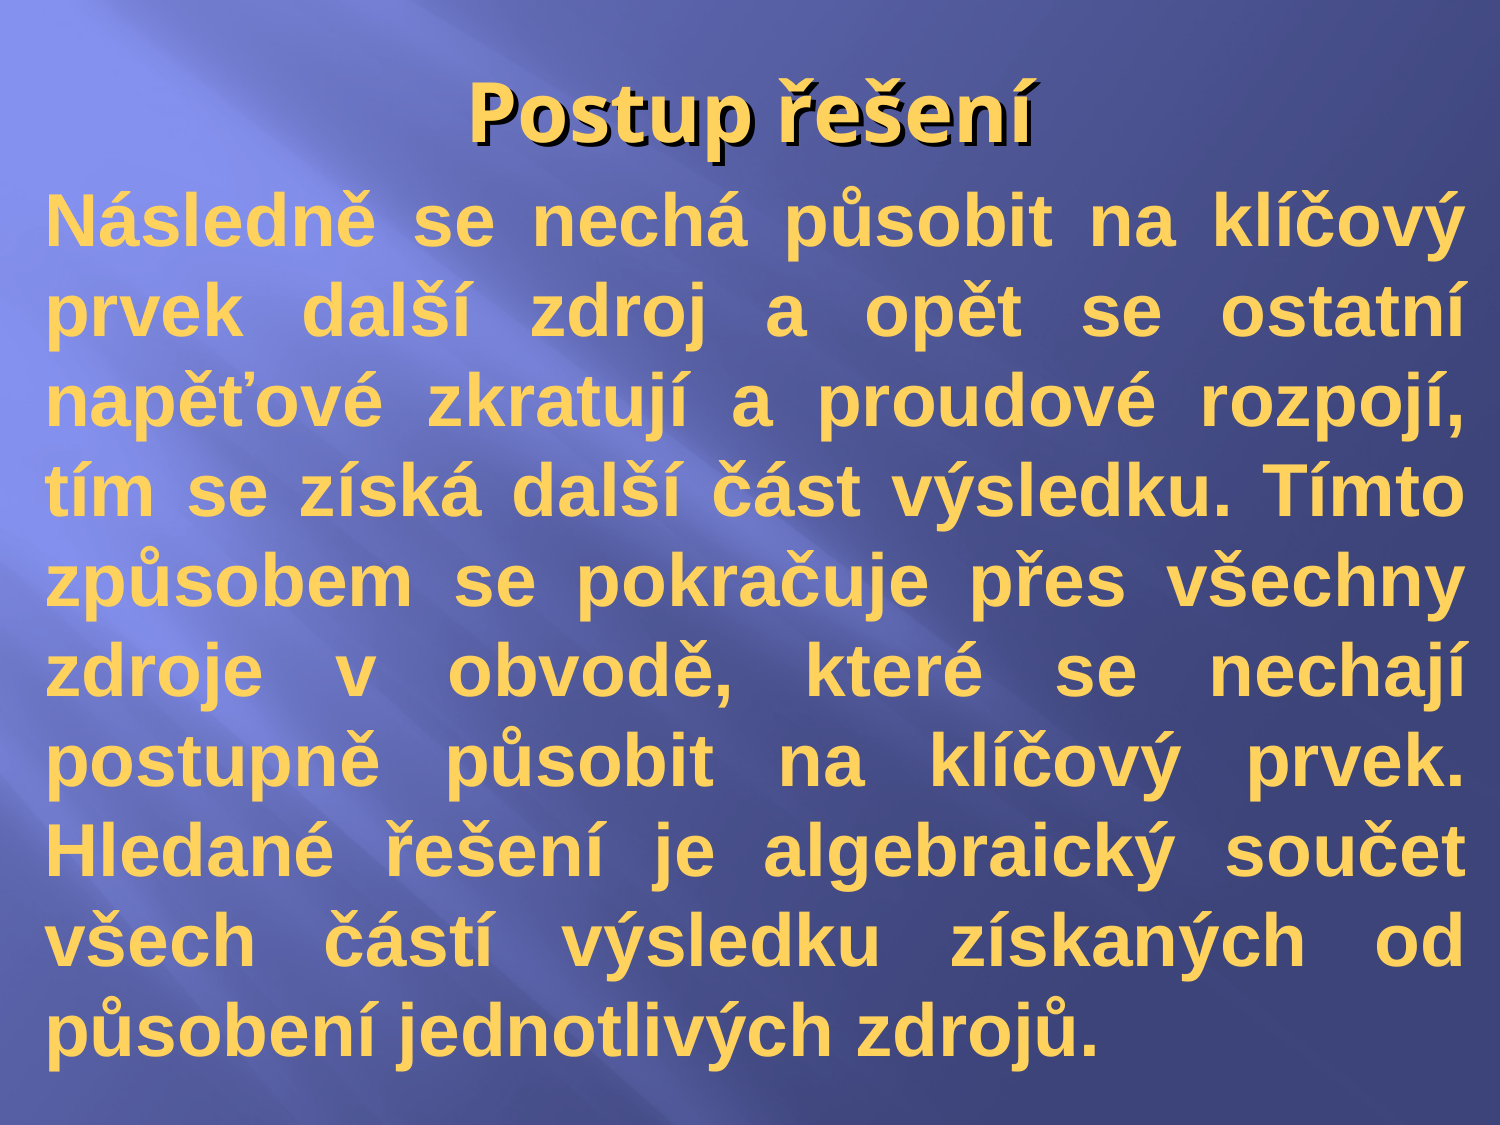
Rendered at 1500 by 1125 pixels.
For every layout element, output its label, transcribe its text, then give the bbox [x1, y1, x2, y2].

picture [0, 0, 1500, 1125]
title Postup řešení [75, 45, 1426, 172]
text_box Následně se nechá působit na klíčový prvek další zdroj a opět se ostatní napěťové zkratují a proudové rozpojí, tím se získá další část výsledku. Tímto způsobem se pokračuje přes všechny zdroje v obvodě, které se nechají postupně působit na klíčový prvek. Hledané řešení je algebraický součet všech částí výsledku získaných od působení jednotlivých zdrojů. [29, 172, 1483, 1071]
